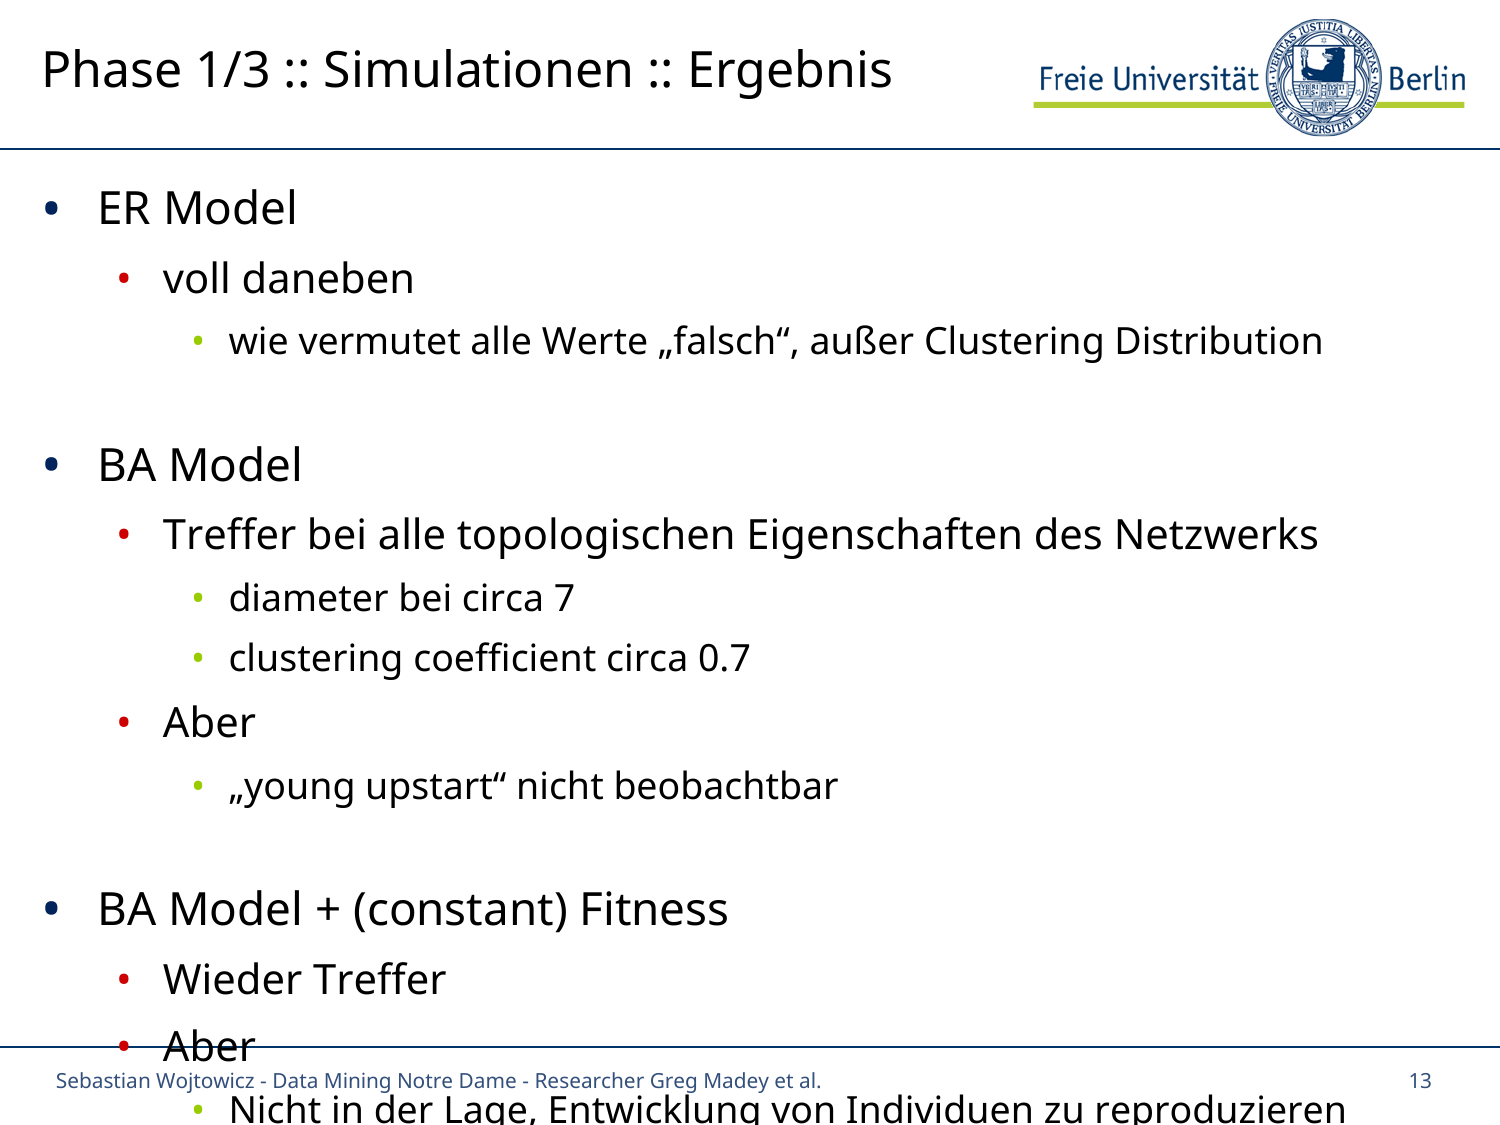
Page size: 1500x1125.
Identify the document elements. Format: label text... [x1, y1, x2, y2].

list ER Model voll daneben wie vermutet alle Werte „falsch“, außer Clustering Distribution BA Model Treffer bei alle topologischen Eigenschaften des Netzwerks diameter bei circa 7 clustering coefficient circa 0.7 Aber „young upstart“ nicht beobachtbar BA Model + (constant) Fitness Wieder Treffer Aber Nicht in der Lage, Entwicklung von Individuen zu reproduzieren [41, 175, 1447, 1045]
title Phase 1/3 :: Simulationen :: Ergebnis [41, 0, 1016, 138]
picture [1033, 19, 1470, 137]
